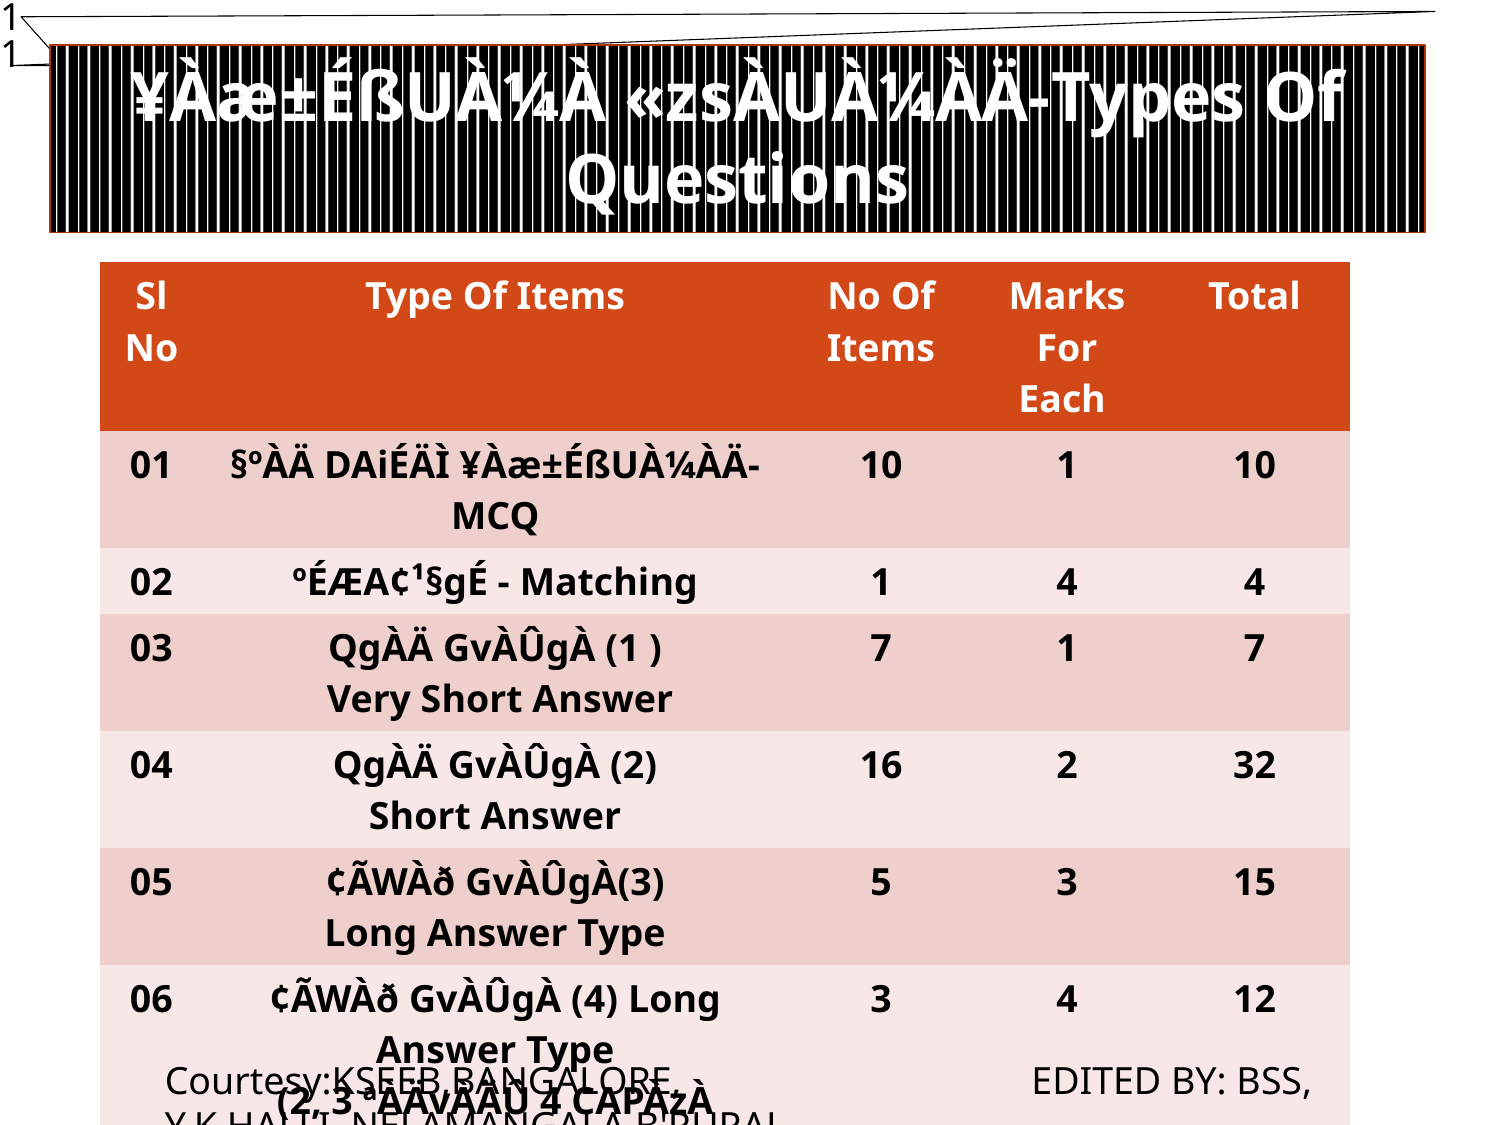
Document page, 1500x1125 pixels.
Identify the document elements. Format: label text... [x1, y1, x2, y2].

table_cell 01 [100, 431, 203, 548]
table_cell 32 [1159, 731, 1350, 848]
title ¥Àæ±ÉßUÀ¼À «zsÀUÀ¼ÀÄ-Types Of Questions [50, 45, 1425, 233]
table_cell 05 [100, 848, 203, 965]
table_cell 16 [787, 731, 975, 848]
table_cell 3 [787, 965, 975, 1050]
table_cell 2 [975, 731, 1159, 848]
table_header Type Of Items [203, 262, 787, 431]
table_cell 5 [787, 848, 975, 965]
footer Courtesy:KSEEB,BANGALORE, EDITED BY: BSS, Y.K.HALLI, NELAMANGALA.B'RURAL [150, 1050, 1413, 1125]
table_cell 06 [100, 965, 203, 1125]
table_cell QgÀÄ GvÀÛgÀ (2) Short Answer [203, 731, 787, 848]
table_cell 15 [1159, 848, 1350, 965]
table_cell ¢ÃWÀð GvÀÛgÀ (4) Long Answer Type (2, 3 ªÀÄvÀÄÛ 4 CAPÀzÀ ¥Àæ±ÉßUÀ½UÉ DAvÀjPÀ DAiÉÄÌUÀ¼À ¥Àæ±ÉßUÀ½gÀÄªÀ ¸ÁzsÀåvÉ EzÉ) [203, 965, 787, 1050]
table_cell ºÉÆA¢¹§gÉ - Matching [203, 548, 787, 614]
table_cell 1 [975, 431, 1159, 548]
table_cell 4 [1159, 548, 1350, 614]
table_cell 12 [1159, 965, 1350, 1050]
table_cell 1 [975, 614, 1159, 731]
table_cell 10 [1159, 431, 1350, 548]
table_cell 03 [100, 614, 203, 731]
table_cell 1 [787, 548, 975, 614]
table_cell §ºÀÄ DAiÉÄÌ ¥Àæ±ÉßUÀ¼ÀÄ- MCQ [203, 431, 787, 548]
table_header No Of Items [787, 262, 975, 431]
table_cell 7 [787, 614, 975, 731]
table_cell 4 [975, 548, 1159, 614]
table_cell 3 [975, 848, 1159, 965]
table_header Total [1159, 262, 1350, 431]
table_cell 4 [975, 965, 1159, 1050]
table_cell 7 [1159, 614, 1350, 731]
table_cell 10 [787, 431, 975, 548]
table_cell 02 [100, 548, 203, 614]
table_cell 04 [100, 731, 203, 848]
table_header Marks For Each [975, 262, 1159, 431]
table_cell ¢ÃWÀð GvÀÛgÀ(3) Long Answer Type [203, 848, 787, 965]
table_cell QgÀÄ GvÀÛgÀ (1 ) Very Short Answer [203, 614, 787, 731]
table_header Sl No [100, 262, 203, 431]
